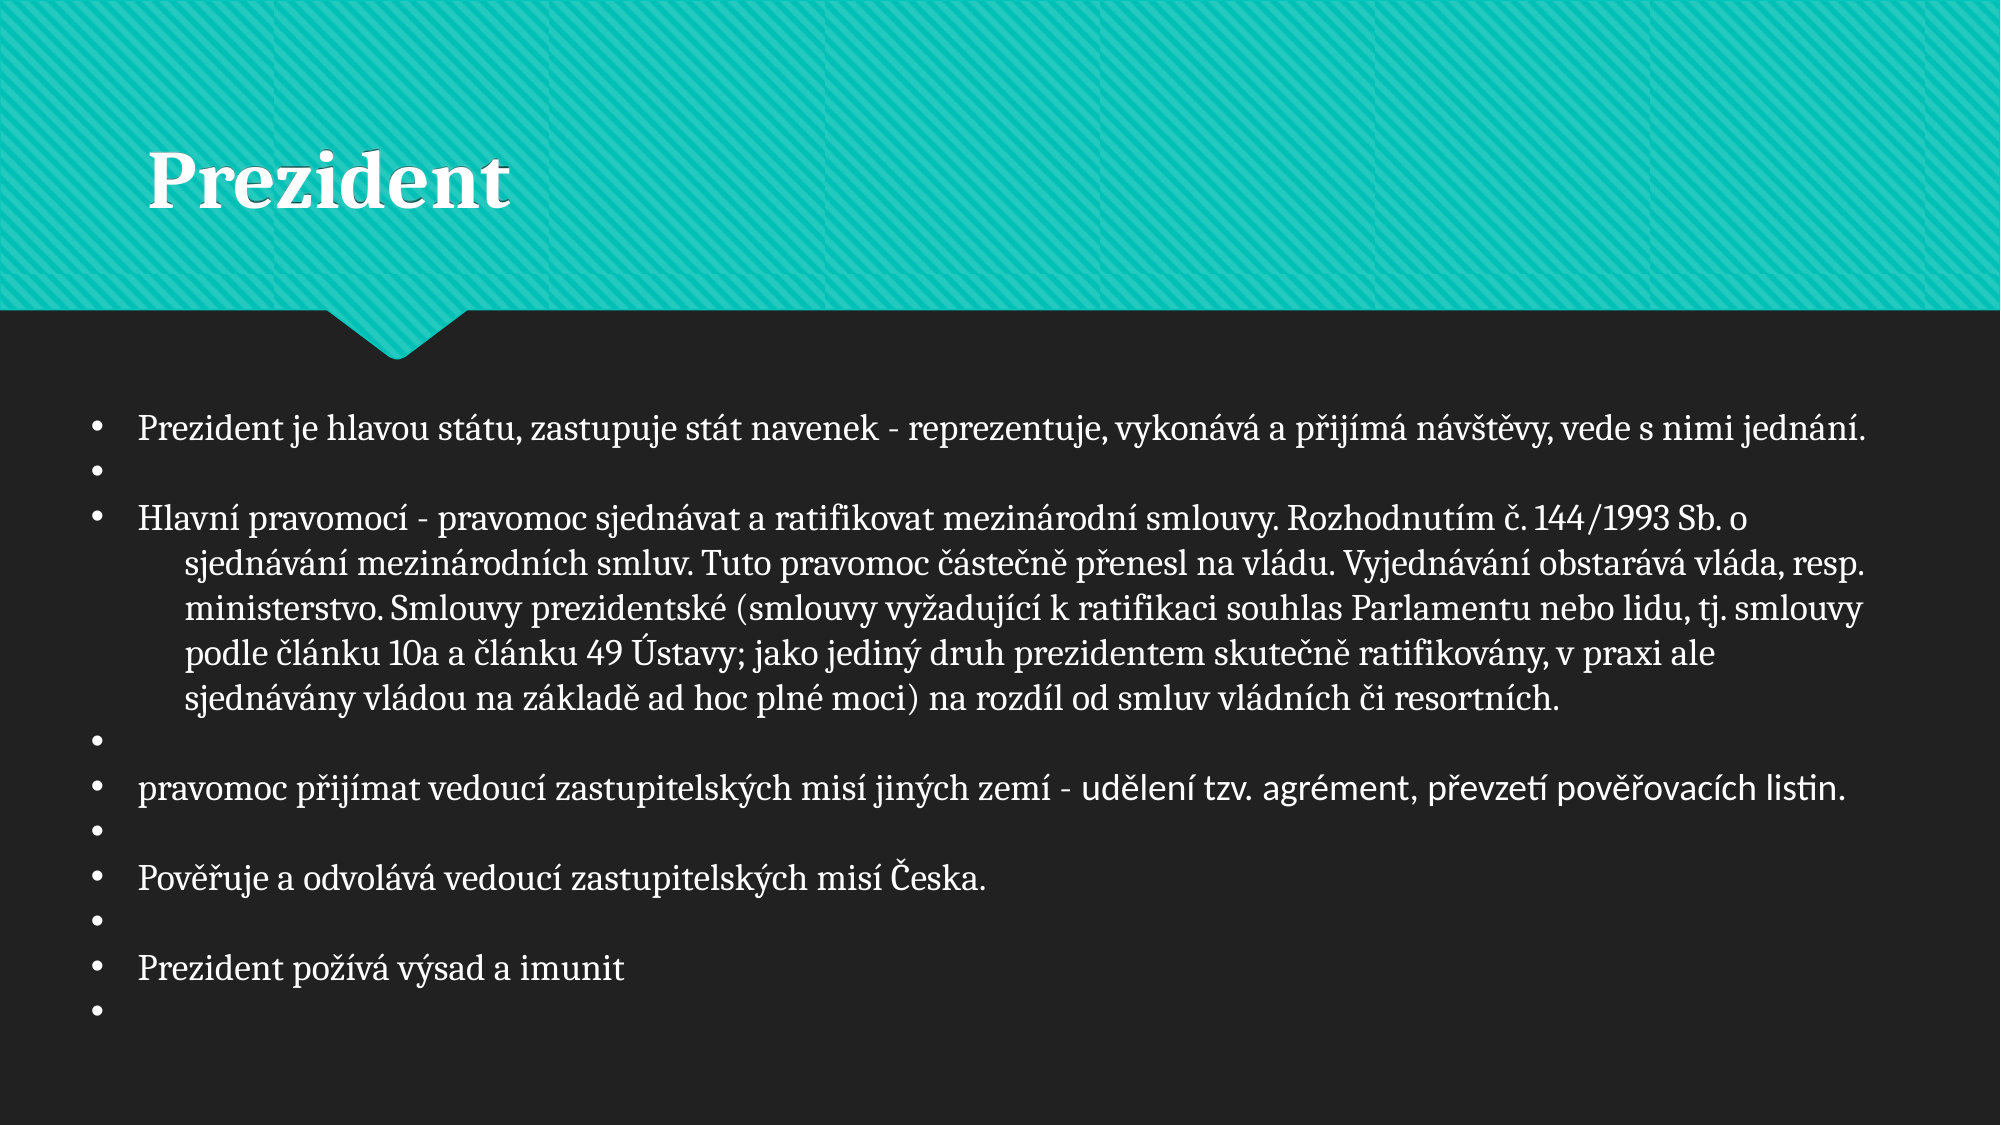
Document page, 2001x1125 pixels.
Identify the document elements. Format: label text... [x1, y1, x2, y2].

text_box Prezident je hlavou státu, zastupuje stát navenek - reprezentuje, vykonává a přijímá návštěvy, vede s nimi jednání. Hlavní pravomocí - pravomoc sjednávat a ratifikovat mezinárodní smlouvy. Rozhodnutím č. 144/1993 Sb. o sjednávání mezinárodních smluv. Tuto pravomoc částečně přenesl na vládu. Vyjednávání obstarává vláda, resp. ministerstvo. Smlouvy prezidentské (smlouvy vyžadující k ratifikaci souhlas Parlamentu nebo lidu, tj. smlouvy podle článku 10a a článku 49 Ústavy; jako jediný druh prezidentem skutečně ratifikovány, v praxi ale sjednávány vládou na základě ad hoc plné moci) na rozdíl od smluv vládních či resortních. pravomoc přijímat vedoucí zastupitelských misí jiných zemí - udělení tzv. agrément, převzetí pověřovacích listin. Pověřuje a odvolává vedoucí zastupitelských misí Česka. Prezident požívá výsad a imunit [76, 396, 1903, 1041]
title Prezident [132, 73, 1868, 233]
